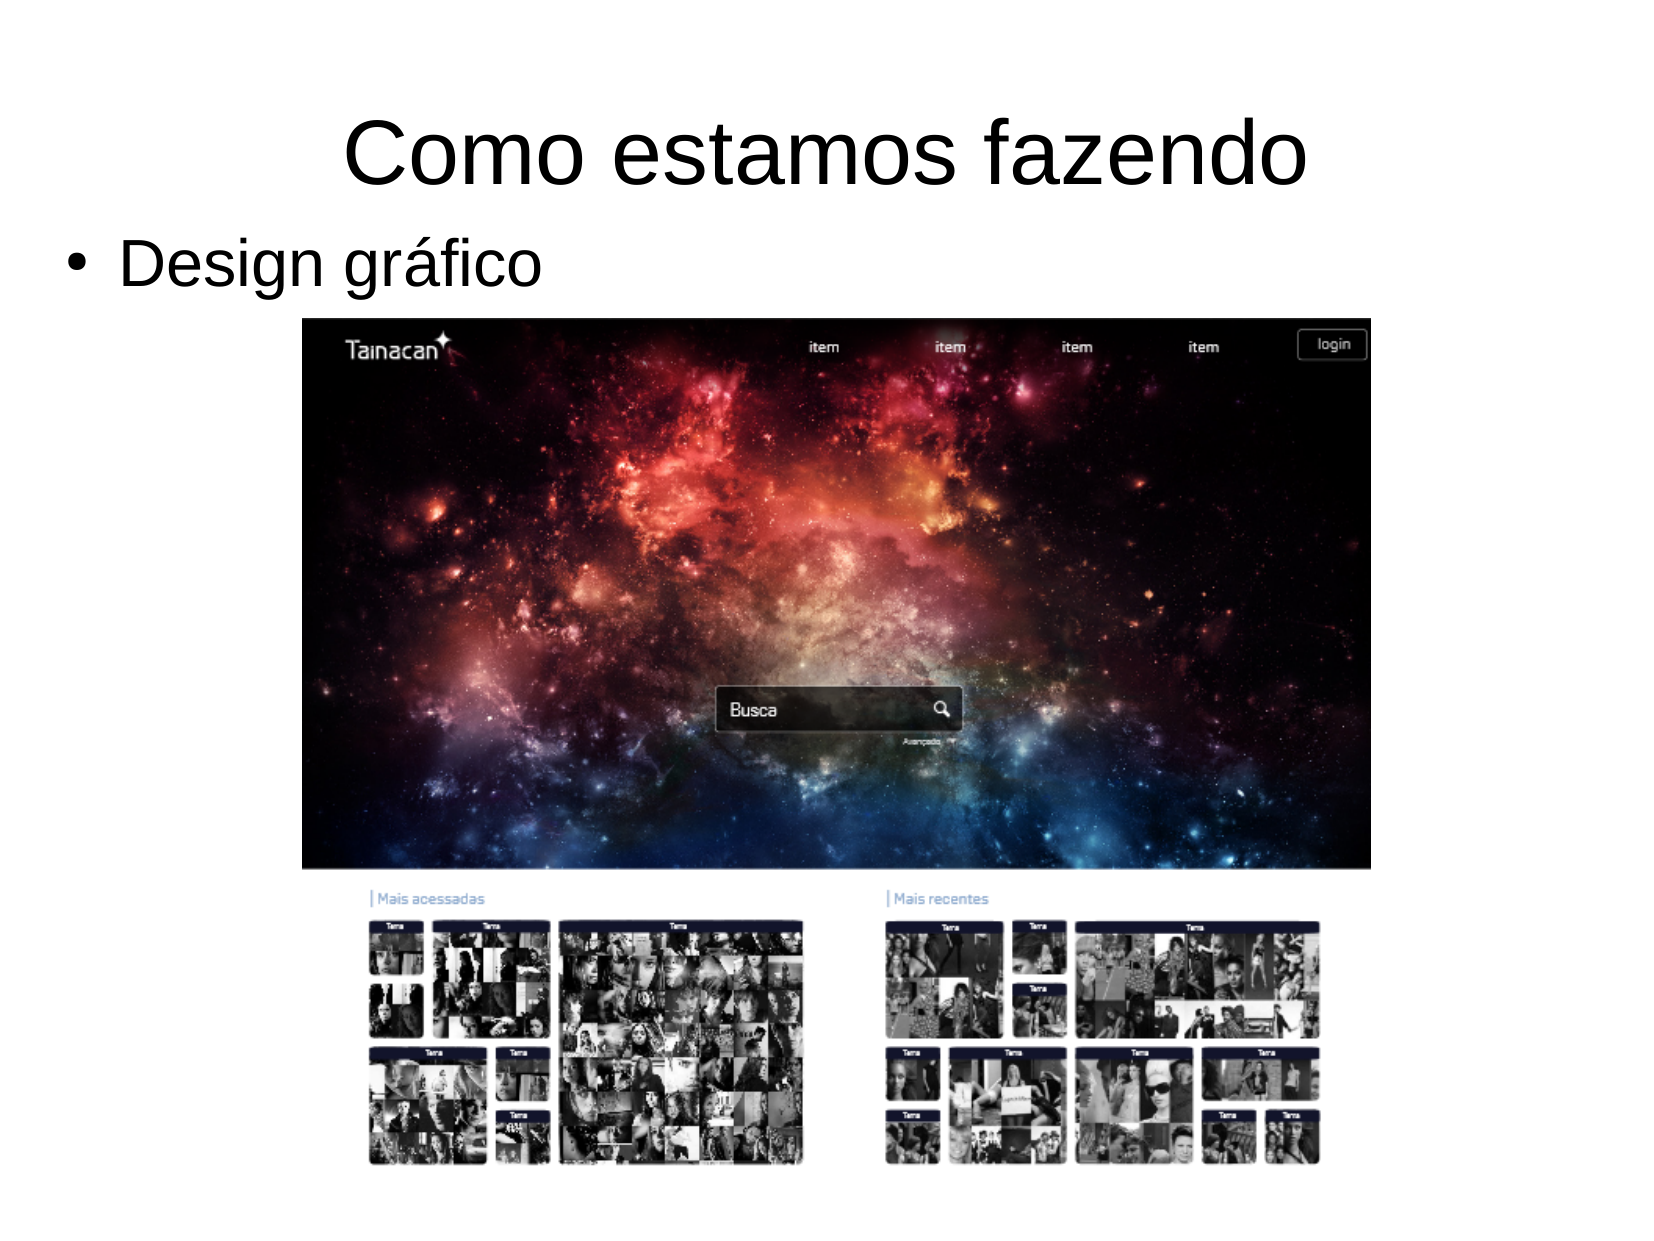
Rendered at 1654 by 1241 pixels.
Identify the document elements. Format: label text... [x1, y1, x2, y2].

list Design gráfico [47, 225, 1536, 945]
picture [302, 318, 1371, 1217]
title Como estamos fazendo [82, 49, 1571, 257]
